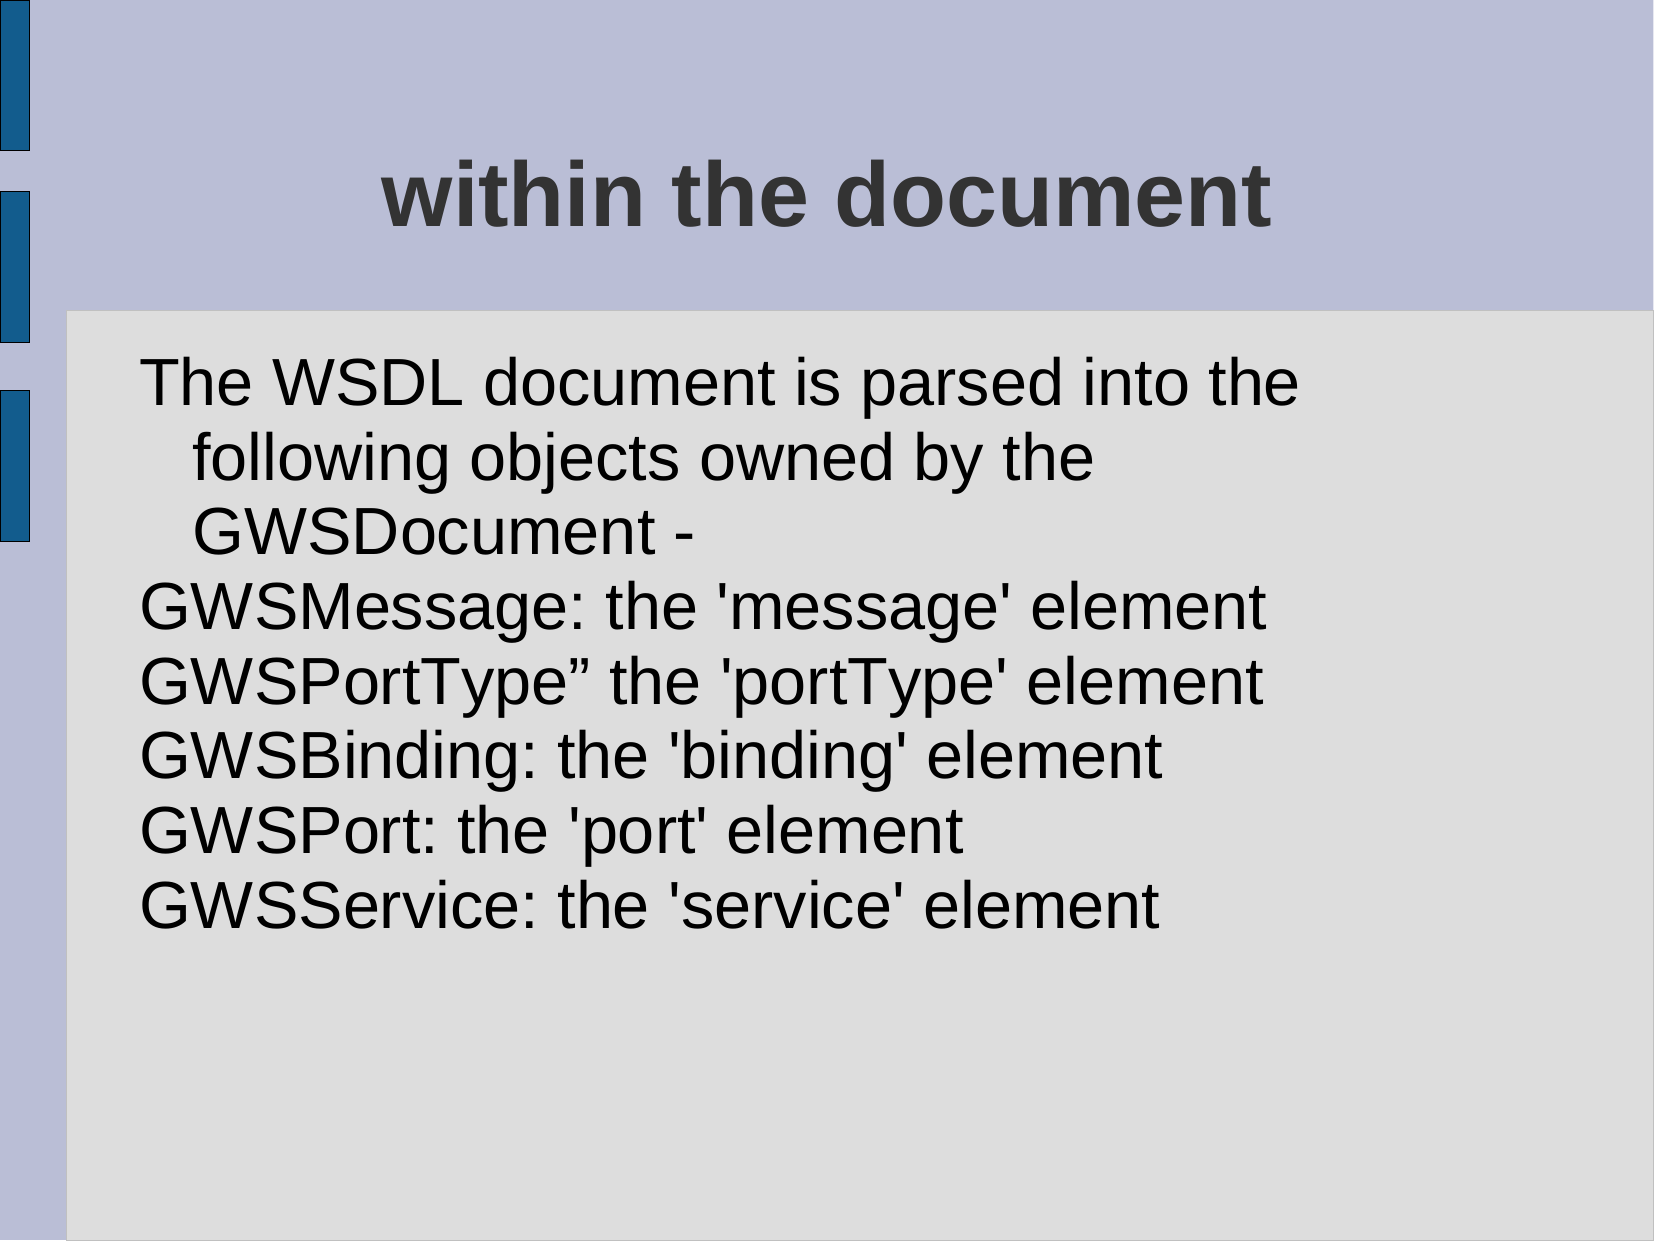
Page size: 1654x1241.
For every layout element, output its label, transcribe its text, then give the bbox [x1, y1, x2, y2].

title within the document [121, 98, 1534, 291]
list The WSDL document is parsed into the following objects owned by the GWSDocument - GWSMessage: the 'message' element GWSPortType” the 'portType' element GWSBinding: the 'binding' element GWSPort: the 'port' element GWSService: the 'service' element [121, 344, 1534, 1112]
